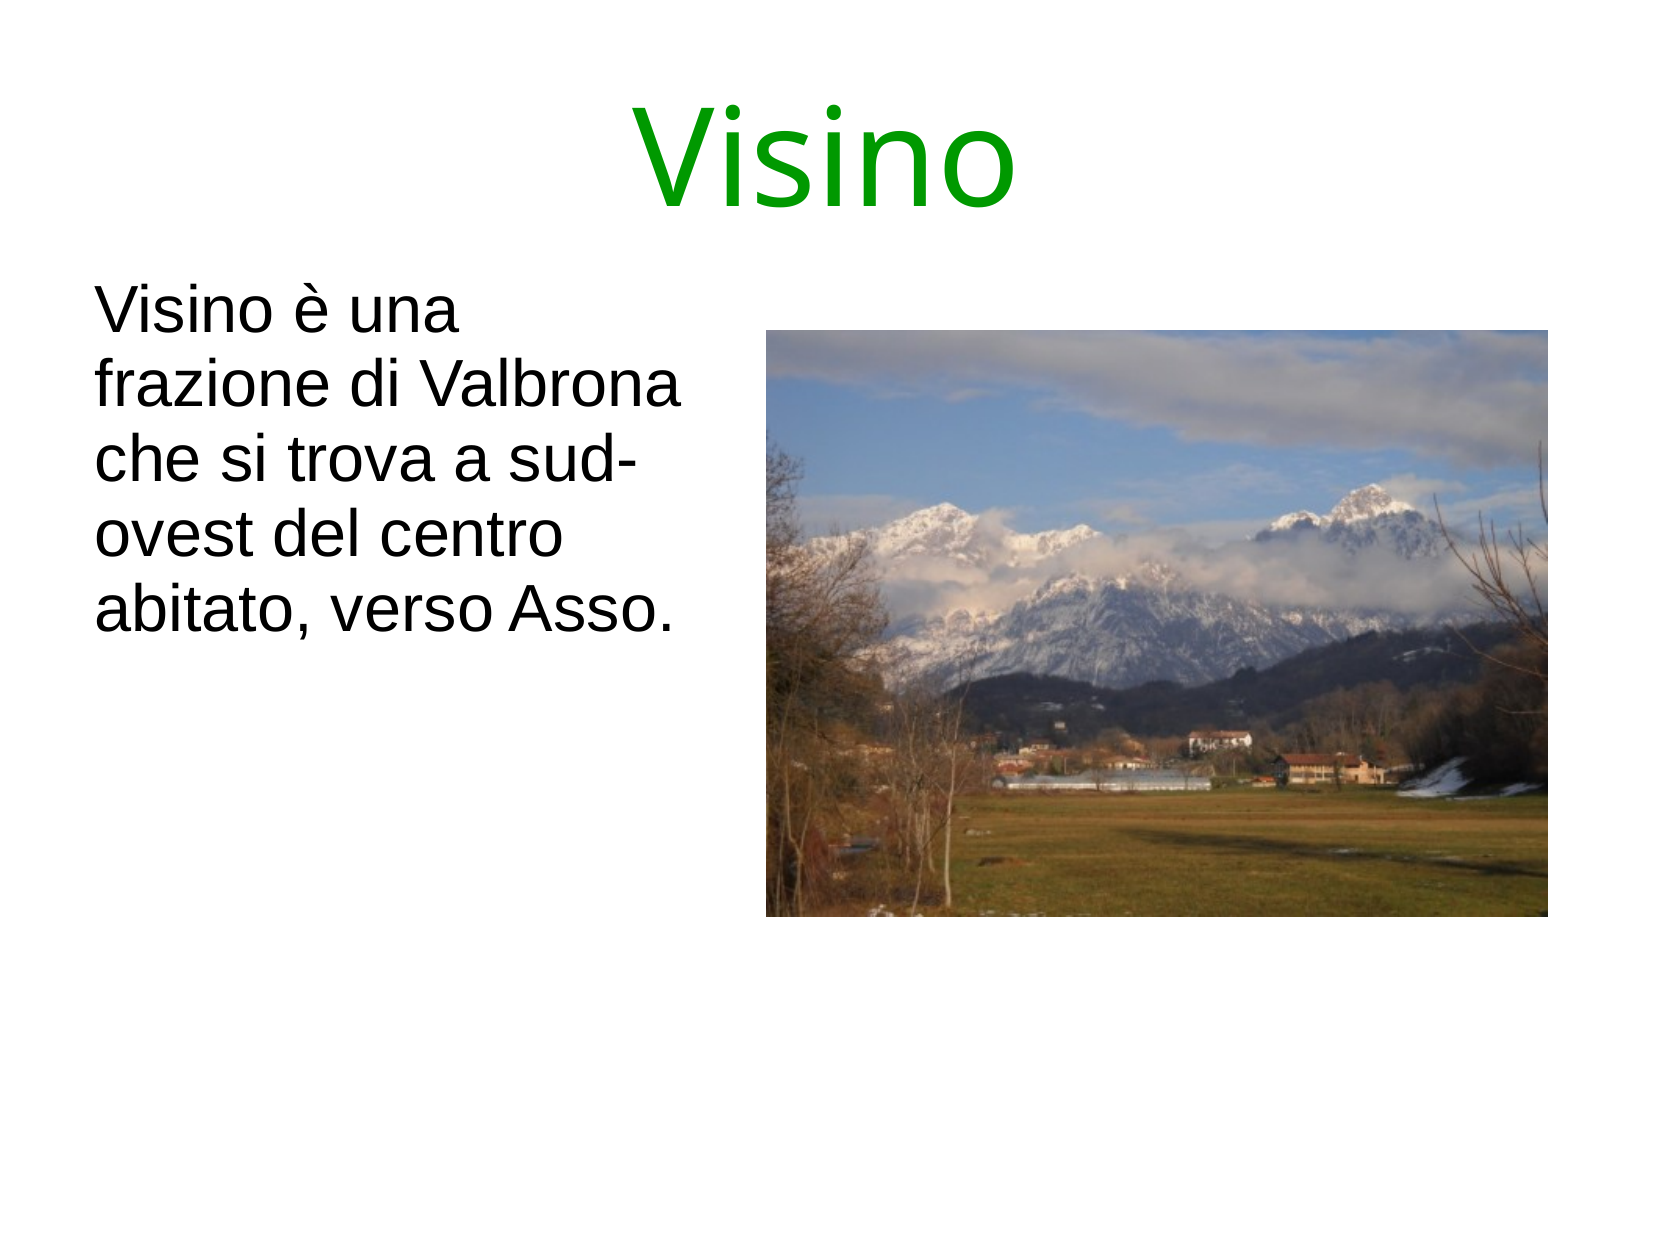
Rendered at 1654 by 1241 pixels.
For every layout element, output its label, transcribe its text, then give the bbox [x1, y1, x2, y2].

list Visino è una frazione di Valbrona che si trova a sud-ovest del centro abitato, verso Asso. [23, 271, 709, 1217]
title Visino [82, 49, 1571, 257]
picture [766, 330, 1548, 917]
